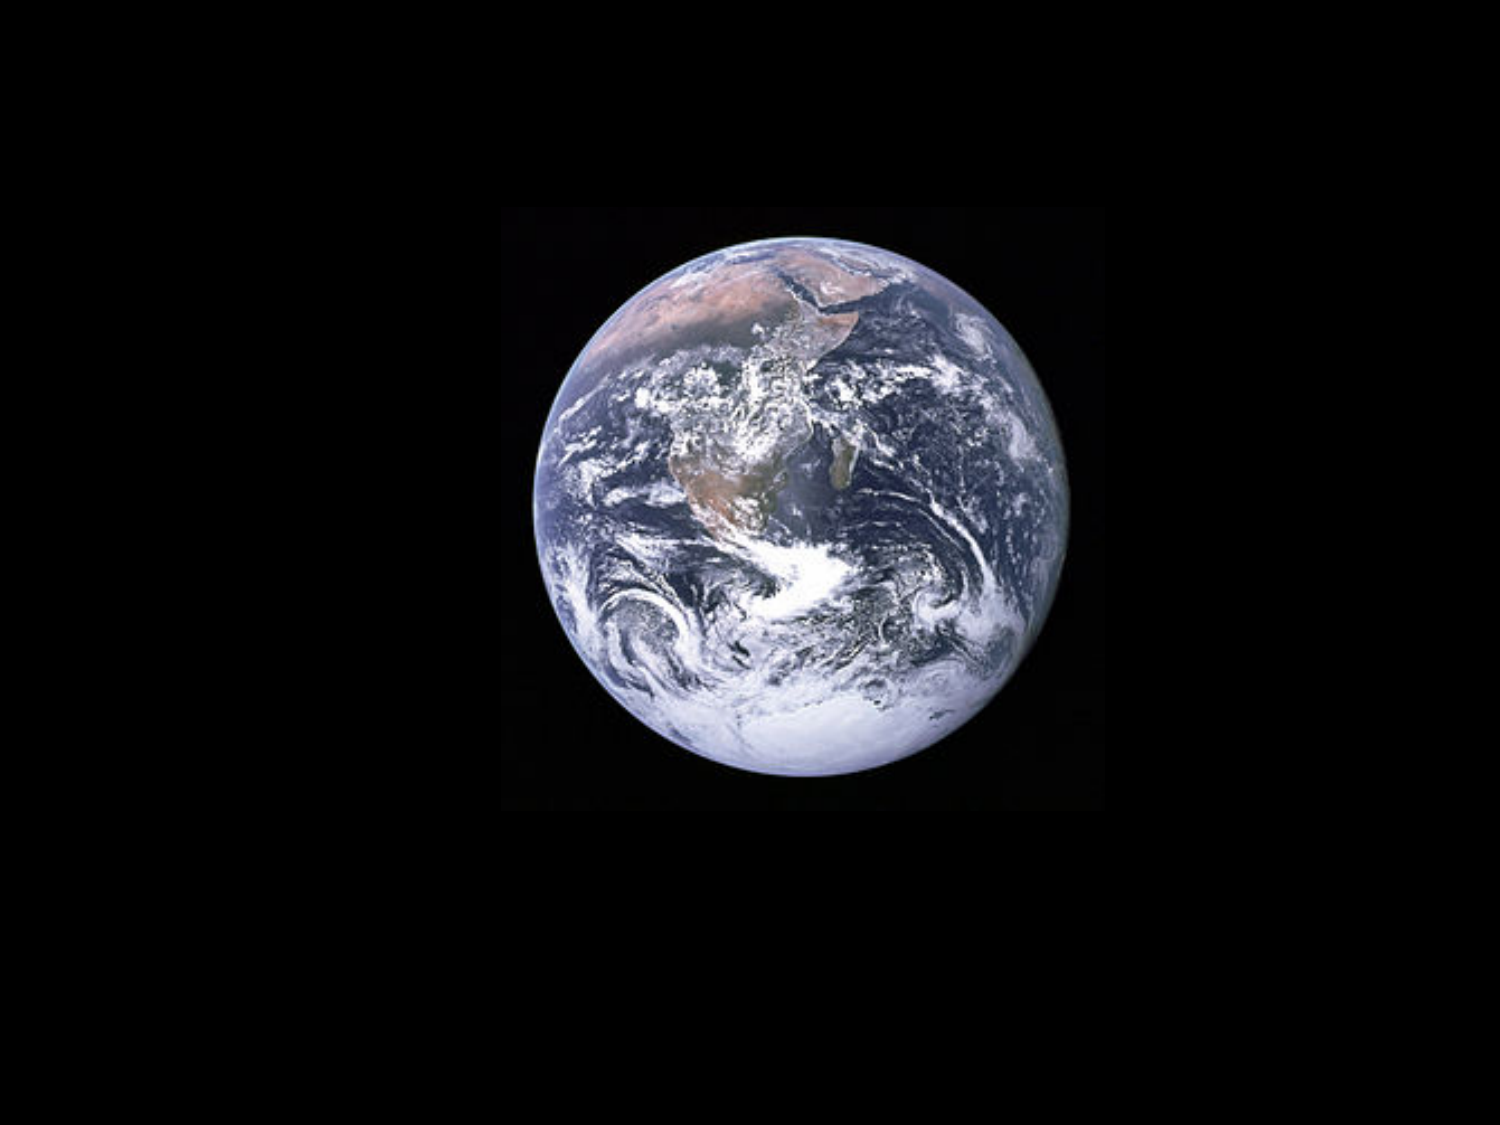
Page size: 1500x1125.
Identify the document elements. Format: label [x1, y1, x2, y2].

picture [501, 207, 1105, 811]
